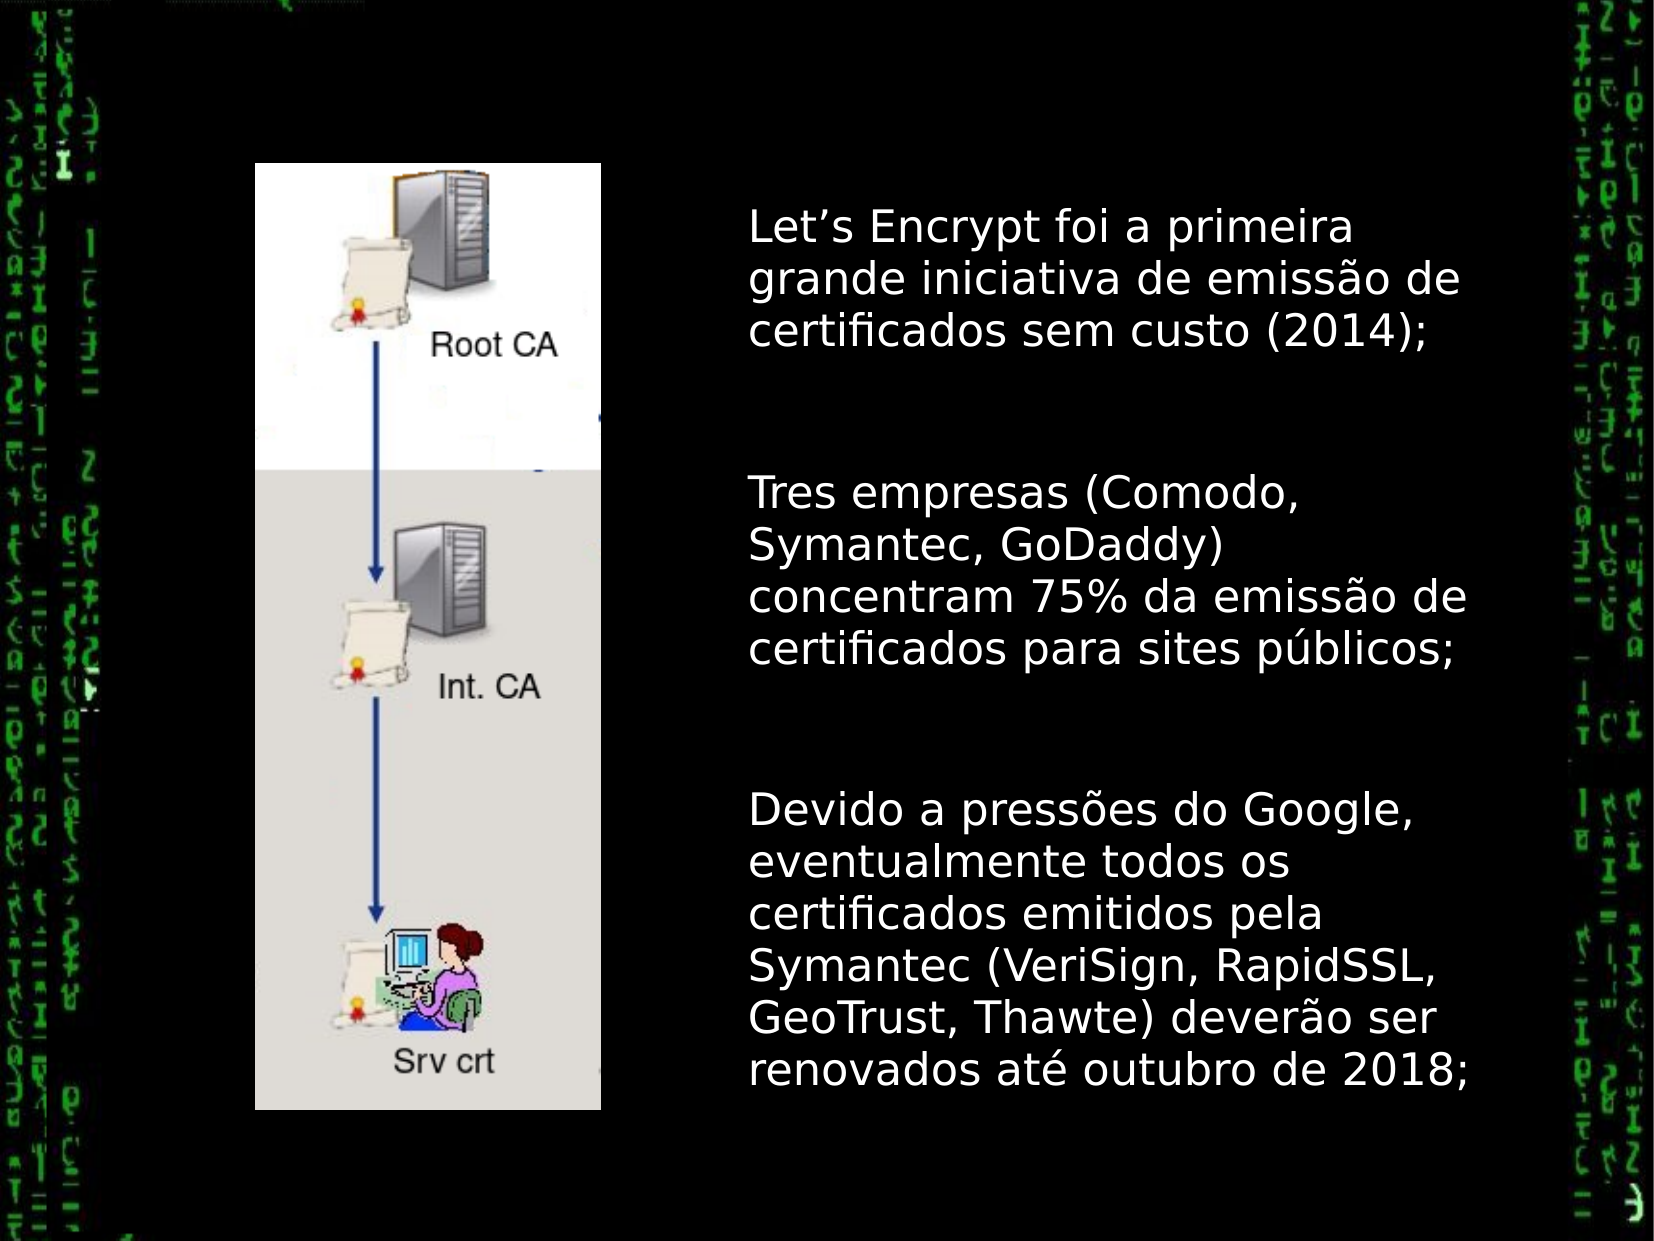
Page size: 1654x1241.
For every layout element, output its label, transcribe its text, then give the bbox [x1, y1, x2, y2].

list Let’s Encrypt foi a primeira grande iniciativa de emissão de certificados sem custo (2014); Tres empresas (Comodo, Symantec, GoDaddy) concentram 75% da emissão de certificados para sites públicos; Devido a pressões do Google, eventualmente todos os certificados emitidos pela Symantec (VeriSign, RapidSSL, GeoTrust, Thawte) deverão ser renovados até outubro de 2018; [678, 201, 1501, 1106]
picture [0, 0, 1654, 1241]
